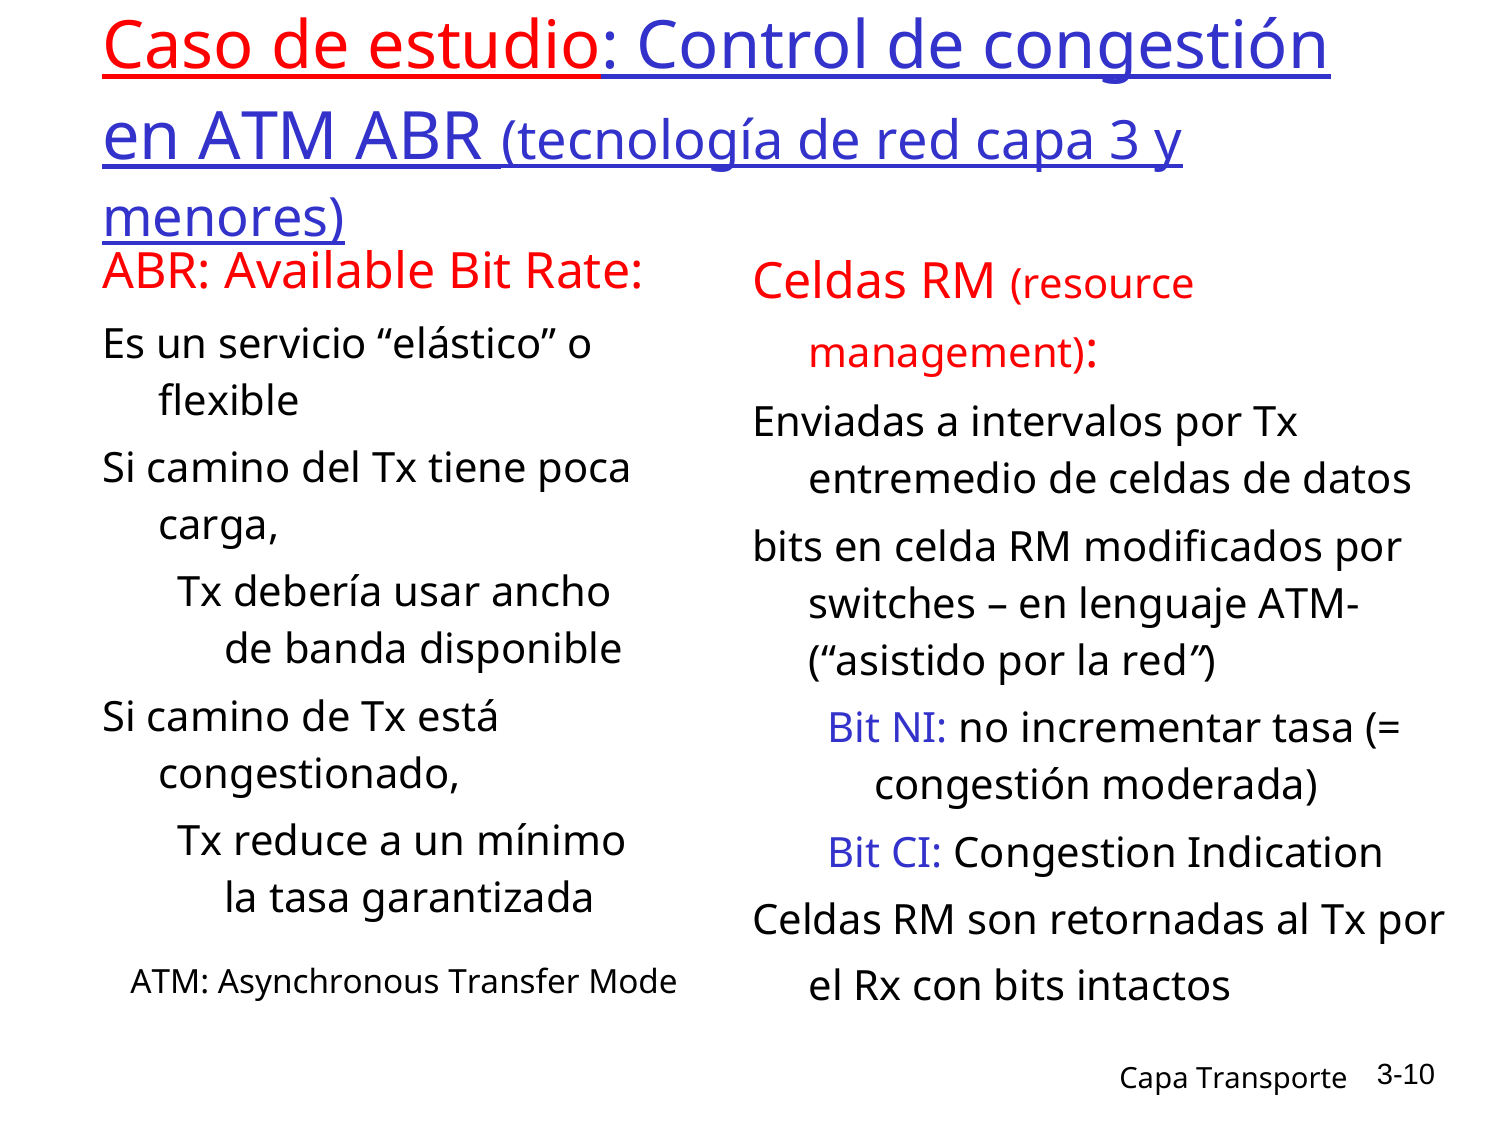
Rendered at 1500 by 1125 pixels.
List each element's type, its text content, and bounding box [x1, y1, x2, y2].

list Celdas RM (resource management): Enviadas a intervalos por Tx entremedio de celdas de datos bits en celda RM modificados por switches – en lenguaje ATM- (“asistido por la red”) Bit NI: no incrementar tasa (= congestión moderada) Bit CI: Congestion Indication Celdas RM son retornadas al Tx por el Rx con bits intactos [737, 237, 1500, 1001]
title Caso de estudio: Control de congestión en ATM ABR (tecnología de red capa 3 y menores) [87, 24, 1432, 226]
text_box ATM: Asynchronous Transfer Mode [115, 950, 694, 1012]
list ABR: Available Bit Rate: Es un servicio “elástico” o flexible Si camino del Tx tiene poca carga, Tx debería usar ancho de banda disponible Si camino de Tx está congestionado, Tx reduce a un mínimo la tasa garantizada [87, 227, 682, 990]
